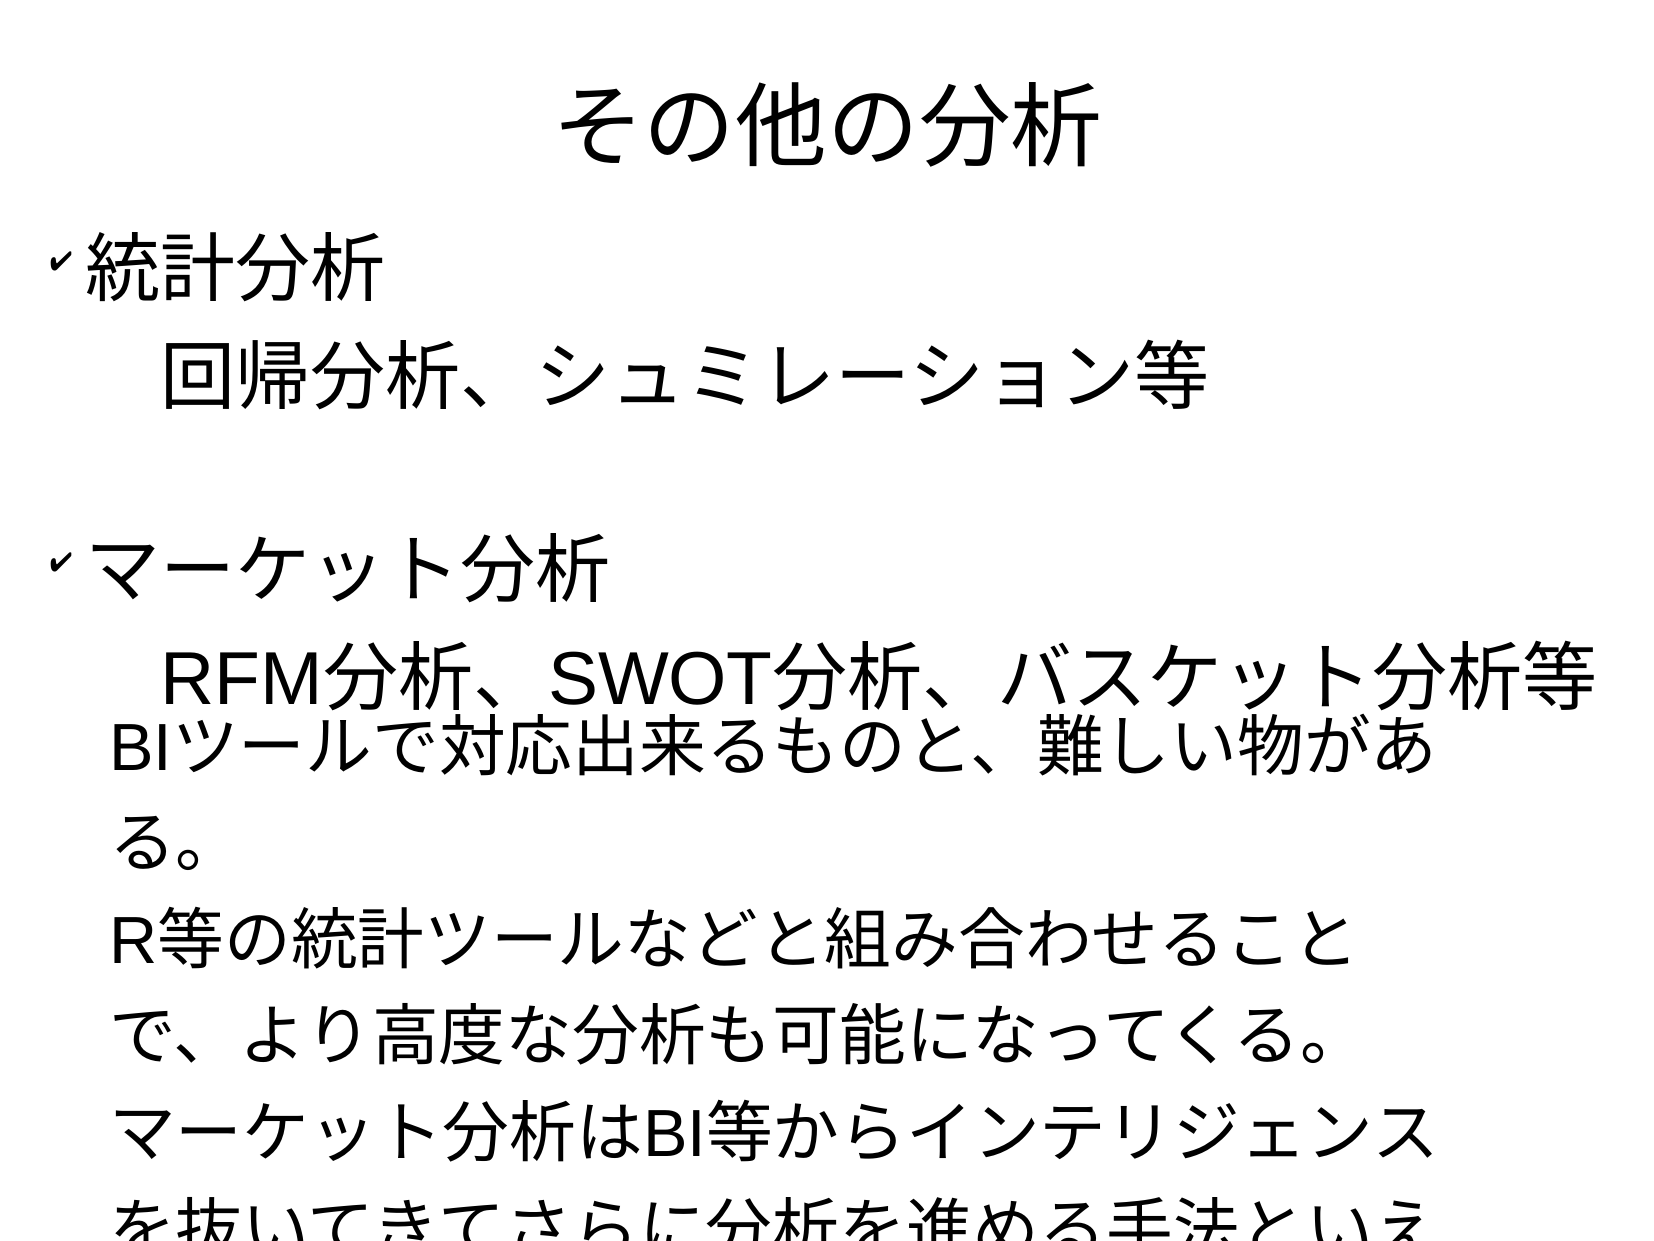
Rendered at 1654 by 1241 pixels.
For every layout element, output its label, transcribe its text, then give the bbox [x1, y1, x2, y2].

text_box 統計分析 回帰分析、シュミレーション等 マーケット分析 RFM分析、SWOT分析、バスケット分析等 [35, 200, 1619, 750]
text_box BIツールで対応出来るものと、難しい物がある。 R等の統計ツールなどと組み合わせることで、より高度な分析も可能になってくる。 マーケット分析はBI等からインテリジェンスを抜いてきてさらに分析を進める手法といえる。 [94, 685, 1465, 1058]
title その他の分析 [121, 19, 1534, 200]
